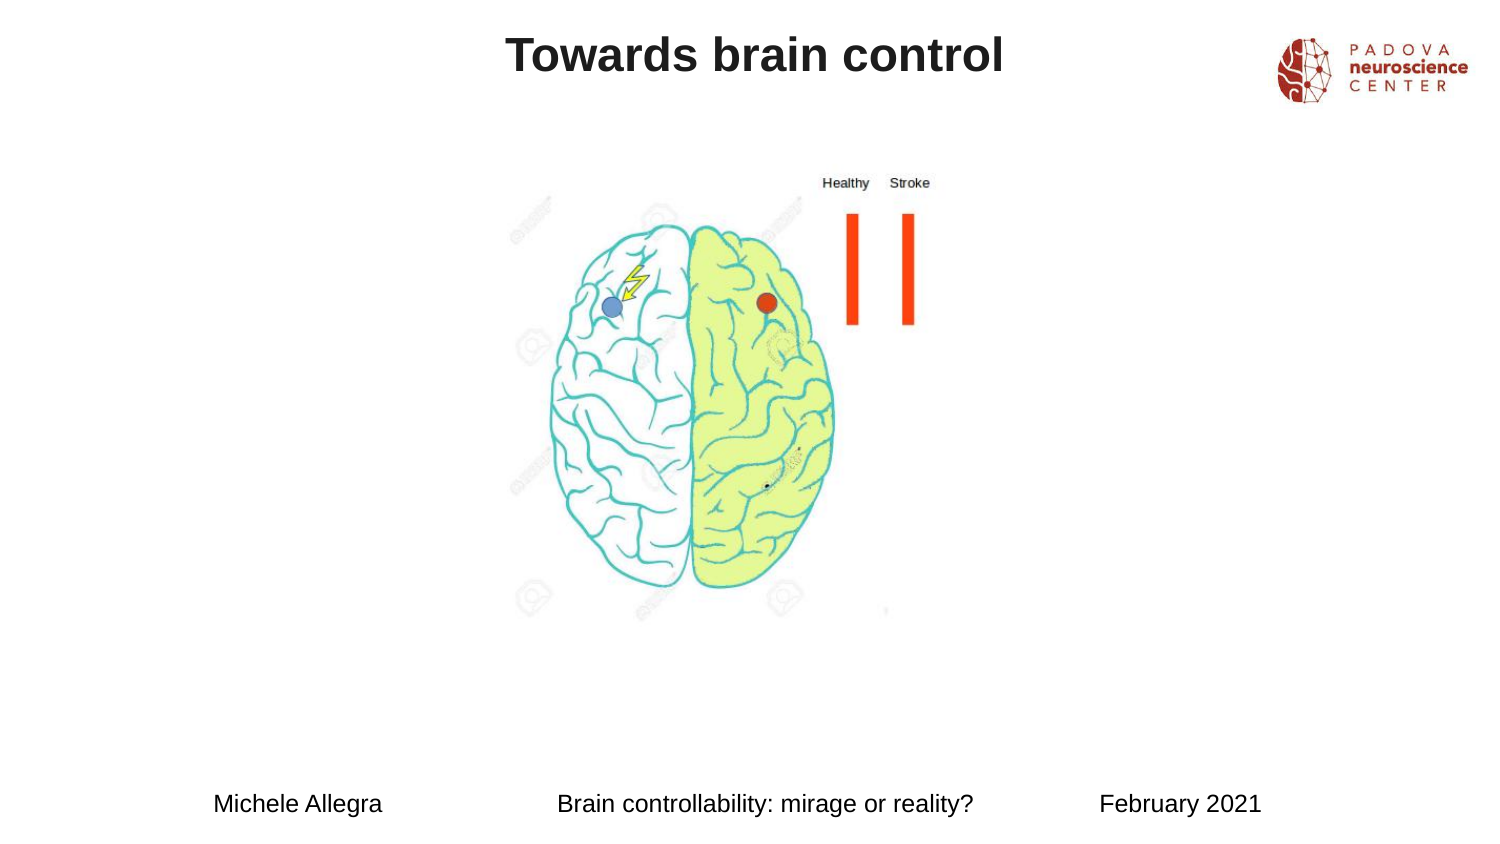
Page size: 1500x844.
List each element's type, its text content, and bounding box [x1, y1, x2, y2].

text_box Michele Allegra Brain controllability: mirage or reality? February 2021 [64, 776, 1415, 828]
picture [423, 114, 1019, 710]
picture [1268, 10, 1476, 123]
text_box Towards brain control [74, 30, 1436, 132]
